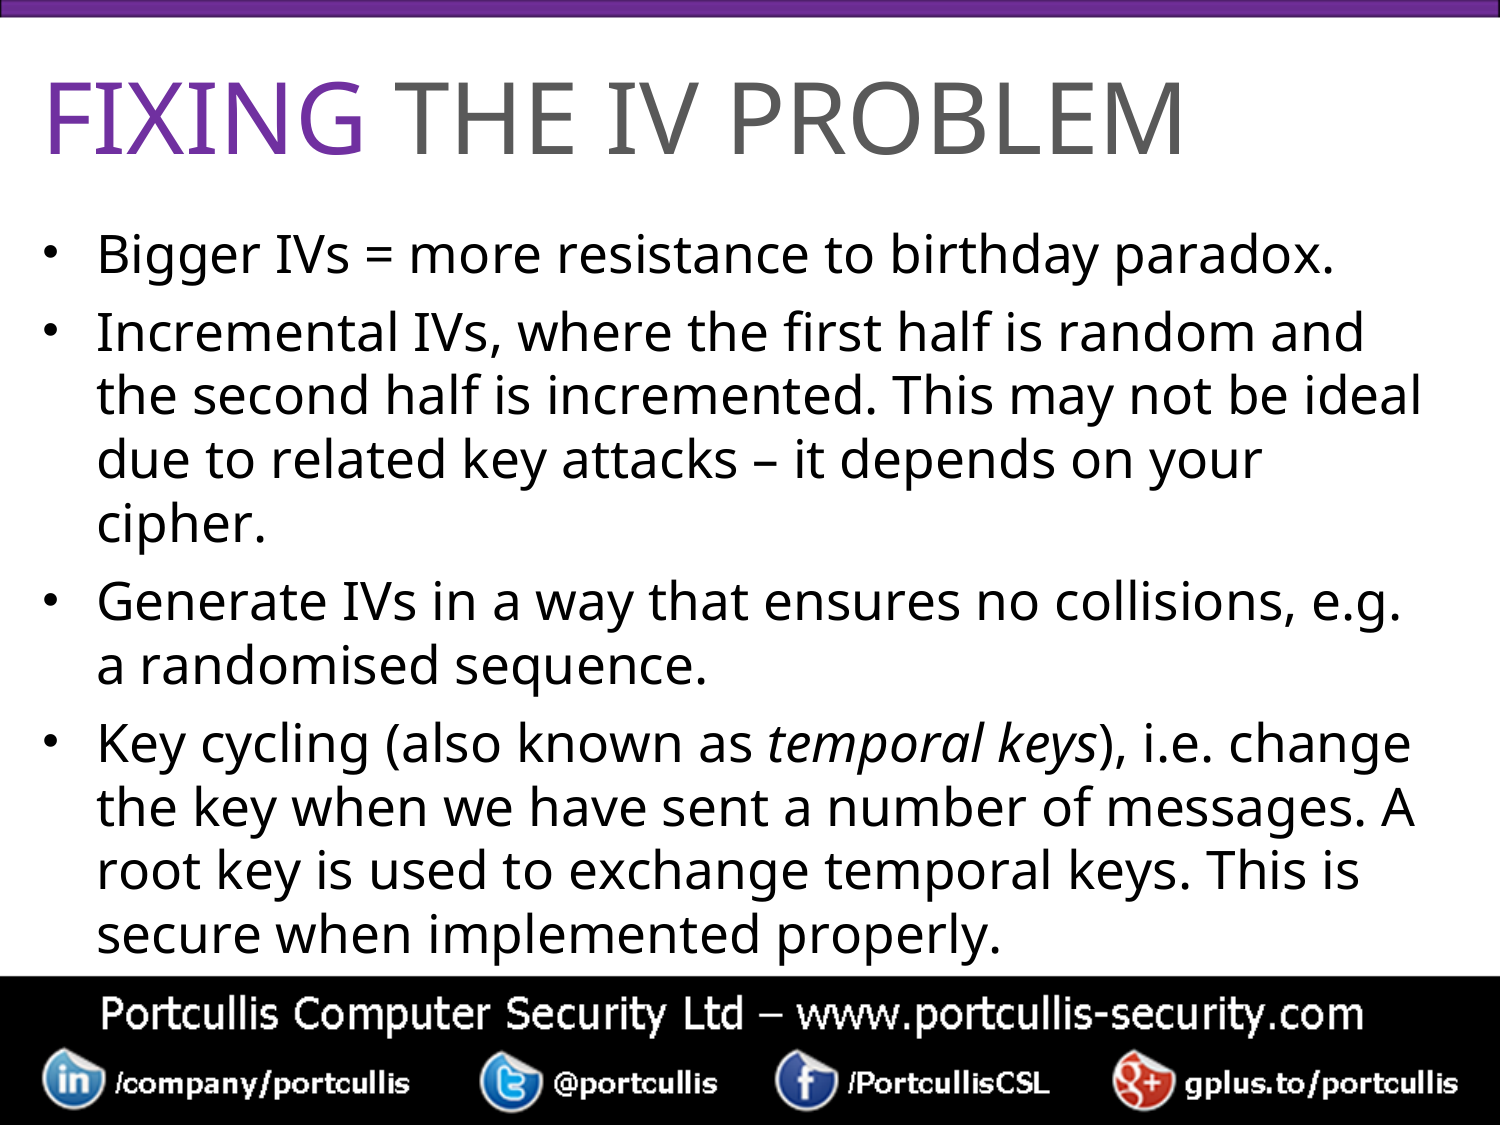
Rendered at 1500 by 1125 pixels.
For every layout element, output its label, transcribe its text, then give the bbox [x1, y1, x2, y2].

list Bigger IVs = more resistance to birthday paradox. Incremental IVs, where the first half is random and the second half is incremented. This may not be ideal due to related key attacks – it depends on your cipher. Generate IVs in a way that ensures no collisions, e.g. a randomised sequence. Key cycling (also known as temporal keys), i.e. change the key when we have sent a number of messages. A root key is used to exchange temporal keys. This is secure when implemented properly. [41, 219, 1428, 965]
title FIXING THE IV PROBLEM [41, 42, 1434, 202]
picture [0, 0, 1500, 1125]
